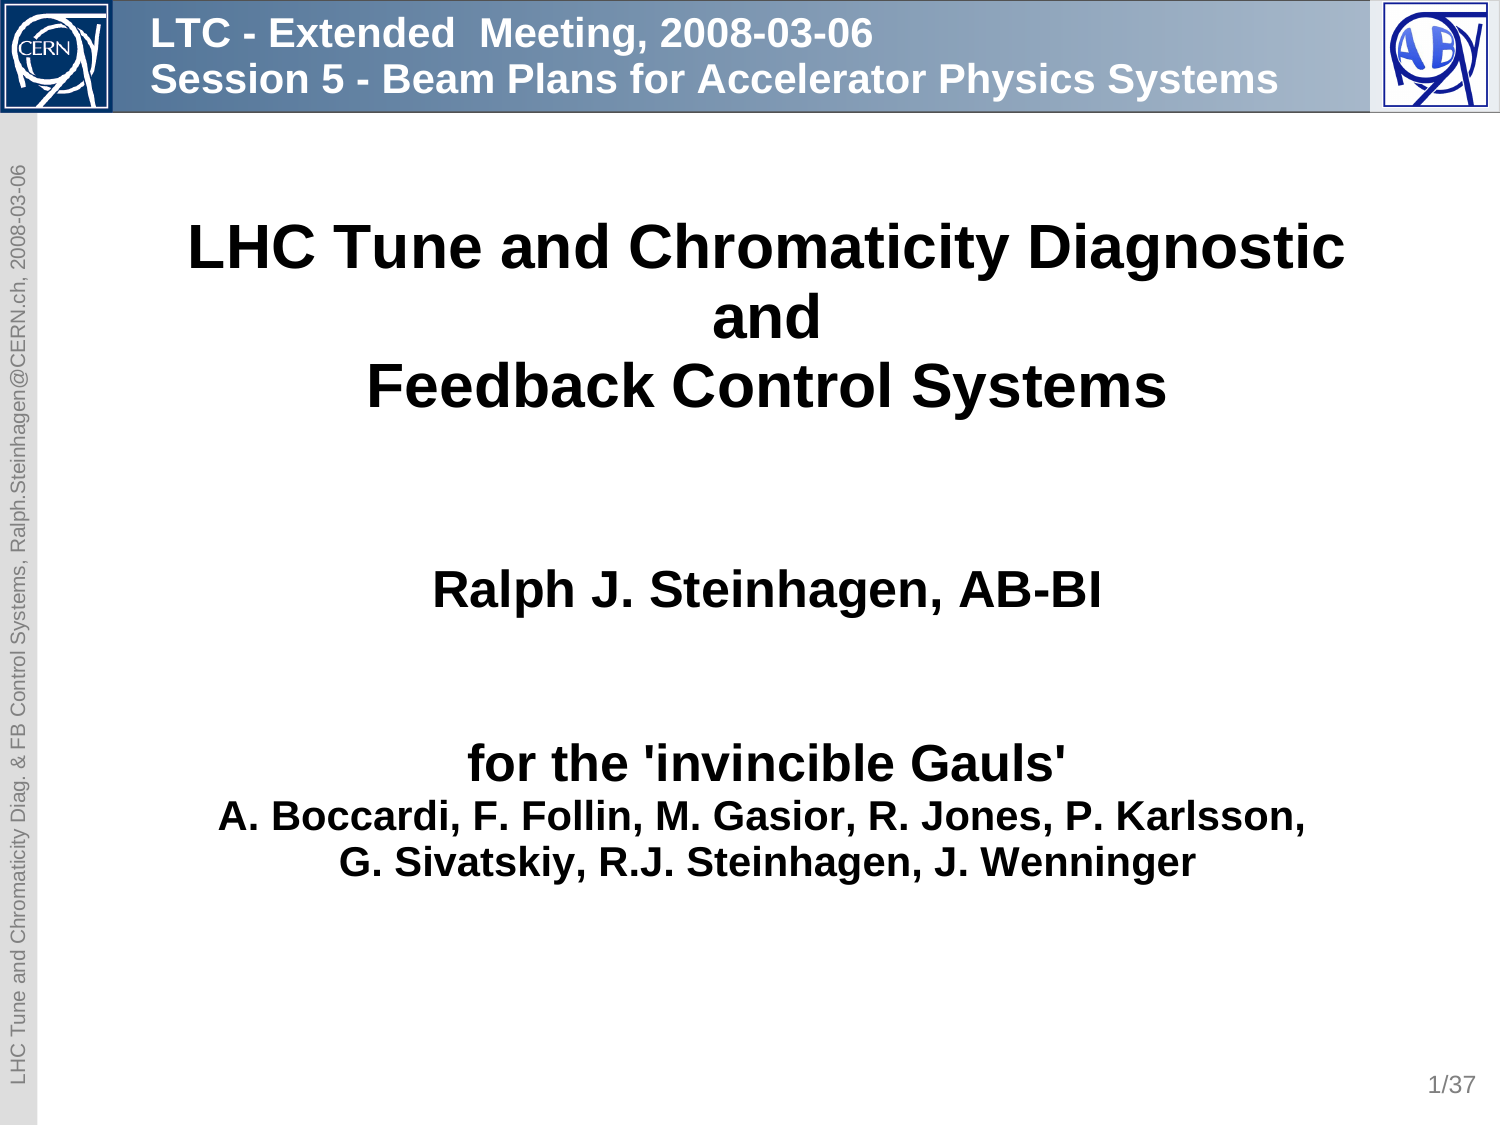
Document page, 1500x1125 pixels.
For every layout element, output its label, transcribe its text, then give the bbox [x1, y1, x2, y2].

picture [0, 0, 113, 113]
text_box LHC Tune and Chromaticity Diagnostic and Feedback Control Systems Ralph J. Steinhagen, AB-BI for the 'invincible Gauls' A. Boccardi, F. Follin, M. Gasior, R. Jones, P. Karlsson, G. Sivatskiy, R.J. Steinhagen, J. Wenninger [88, 204, 1447, 998]
title LTC - Extended Meeting, 2008-03-06 Session 5 - Beam Plans for Accelerator Physics Systems [150, 0, 1329, 113]
picture [1382, 1, 1489, 108]
